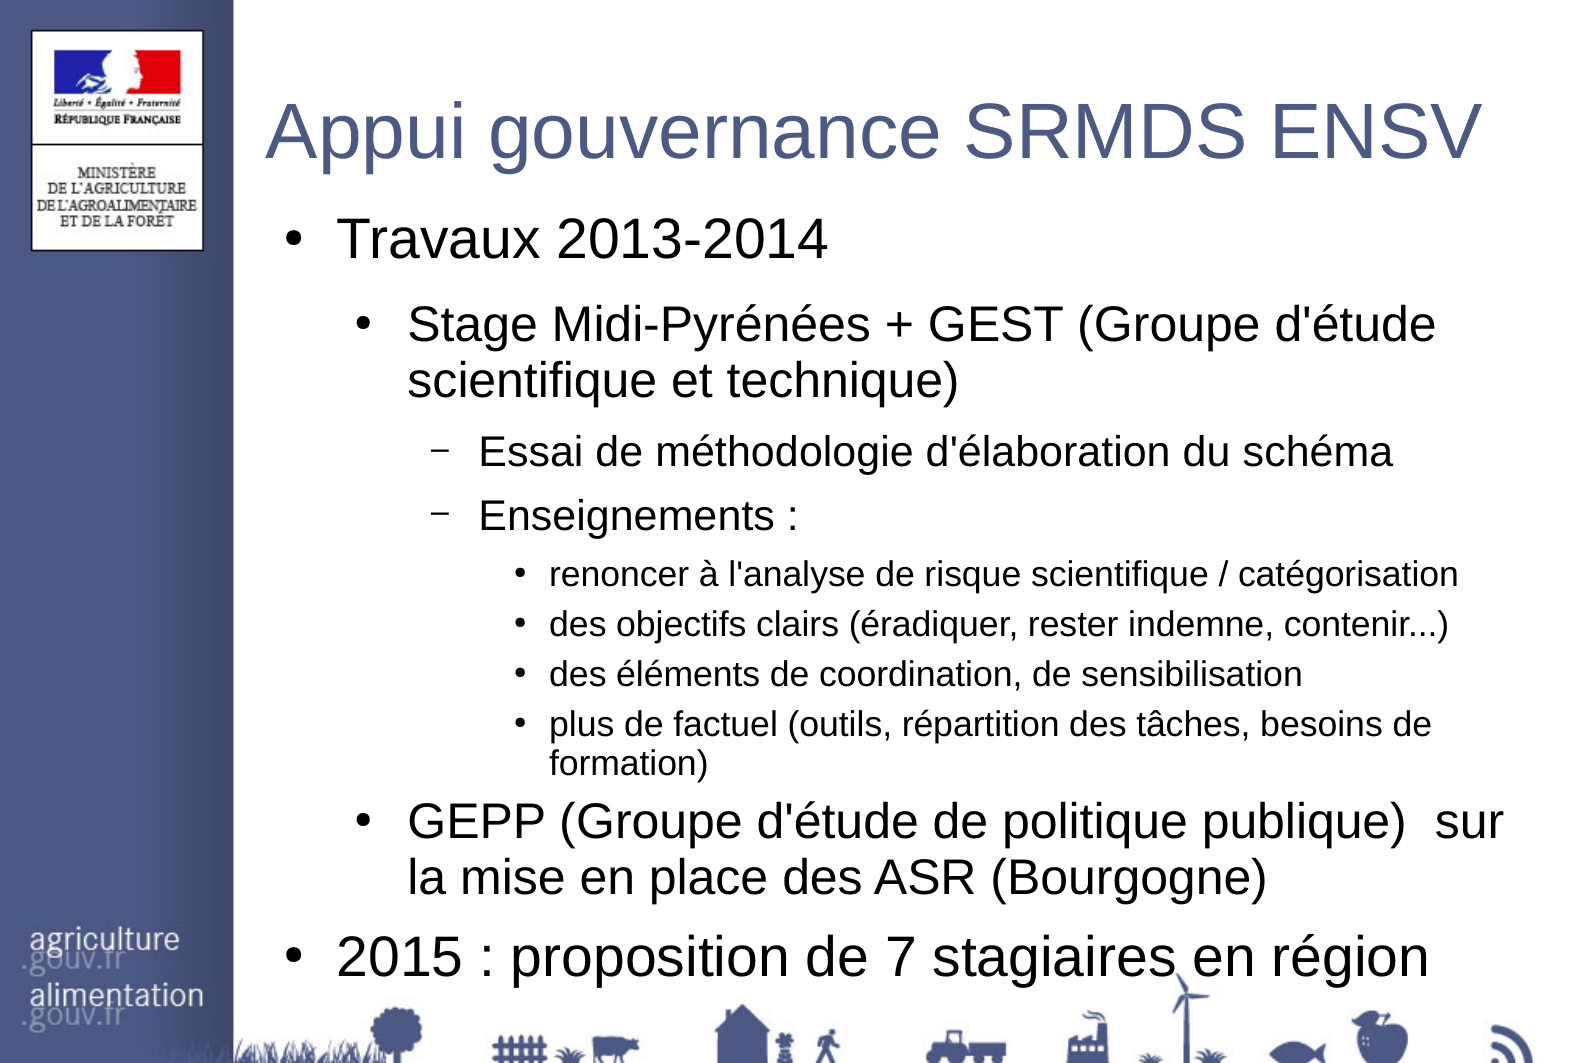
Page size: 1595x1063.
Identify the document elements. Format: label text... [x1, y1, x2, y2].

title Appui gouvernance SRMDS ENSV [265, 42, 1536, 207]
list Travaux 2013-2014 Stage Midi-Pyrénées + GEST (Groupe d'étude scientifique et technique) Essai de méthodologie d'élaboration du schéma Enseignements : renoncer à l'analyse de risque scientifique / catégorisation des objectifs clairs (éradiquer, rester indemne, contenir...) des éléments de coordination, de sensibilisation plus de factuel (outils, répartition des tâches, besoins de formation) GEPP (Groupe d'étude de politique publique) sur la mise en place des ASR (Bourgogne) 2015 : proposition de 7 stagiaires en région [265, 207, 1536, 987]
picture [0, 0, 1595, 1063]
